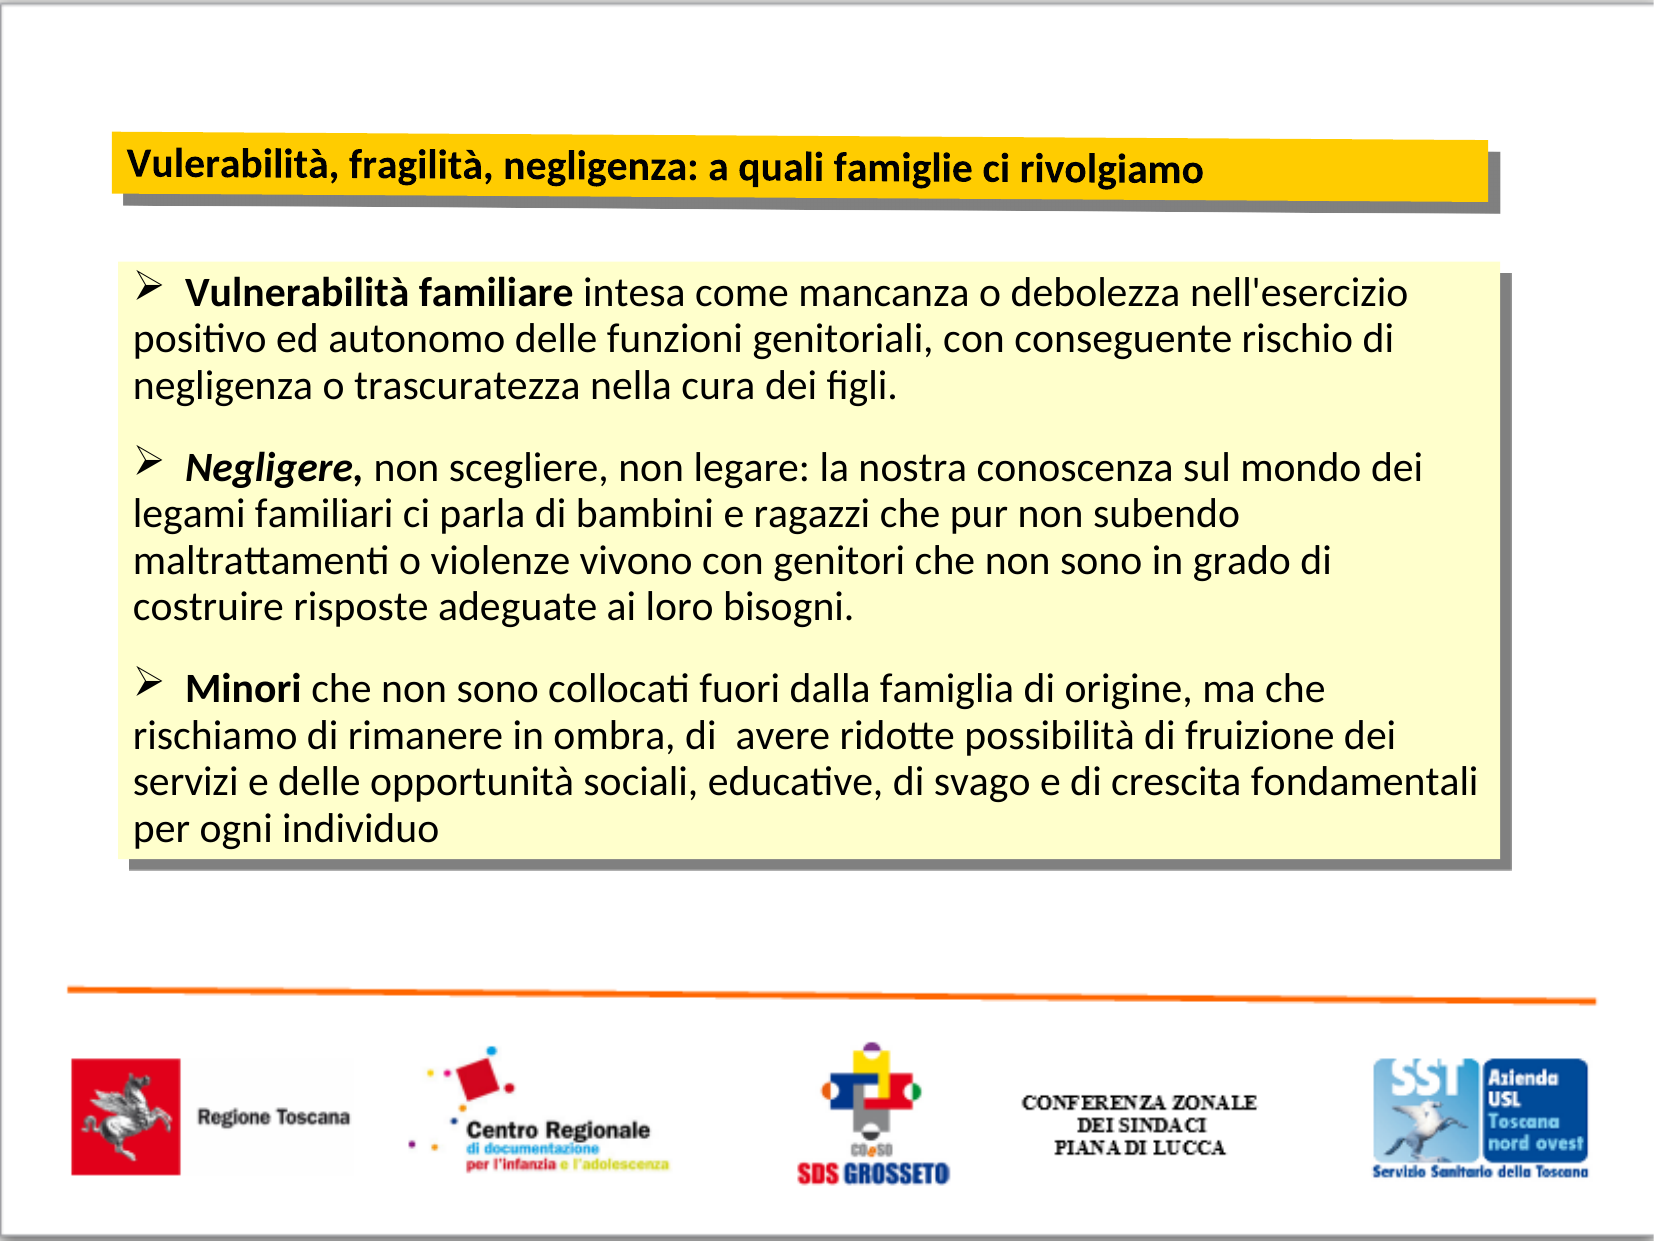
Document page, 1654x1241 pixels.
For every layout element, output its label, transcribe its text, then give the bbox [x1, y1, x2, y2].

text_box Vulerabilità, fragilità, negligenza: a quali famiglie ci rivolgiamo [111, 131, 1489, 202]
picture [0, 0, 1654, 1241]
text_box Vulnerabilità familiare intesa come mancanza o debolezza nell'esercizio positivo ed autonomo delle funzioni genitoriali, con conseguente rischio di negligenza o trascuratezza nella cura dei figli. Negligere, non scegliere, non legare: la nostra conoscenza sul mondo dei legami familiari ci parla di bambini e ragazzi che pur non subendo maltrattamenti o violenze vivono con genitori che non sono in grado di costruire risposte adeguate ai loro bisogni. Minori che non sono collocati fuori dalla famiglia di origine, ma che rischiamo di rimanere in ombra, di avere ridotte possibilità di fruizione dei servizi e delle opportunità sociali, educative, di svago e di crescita fondamentali per ogni individuo [118, 261, 1501, 860]
